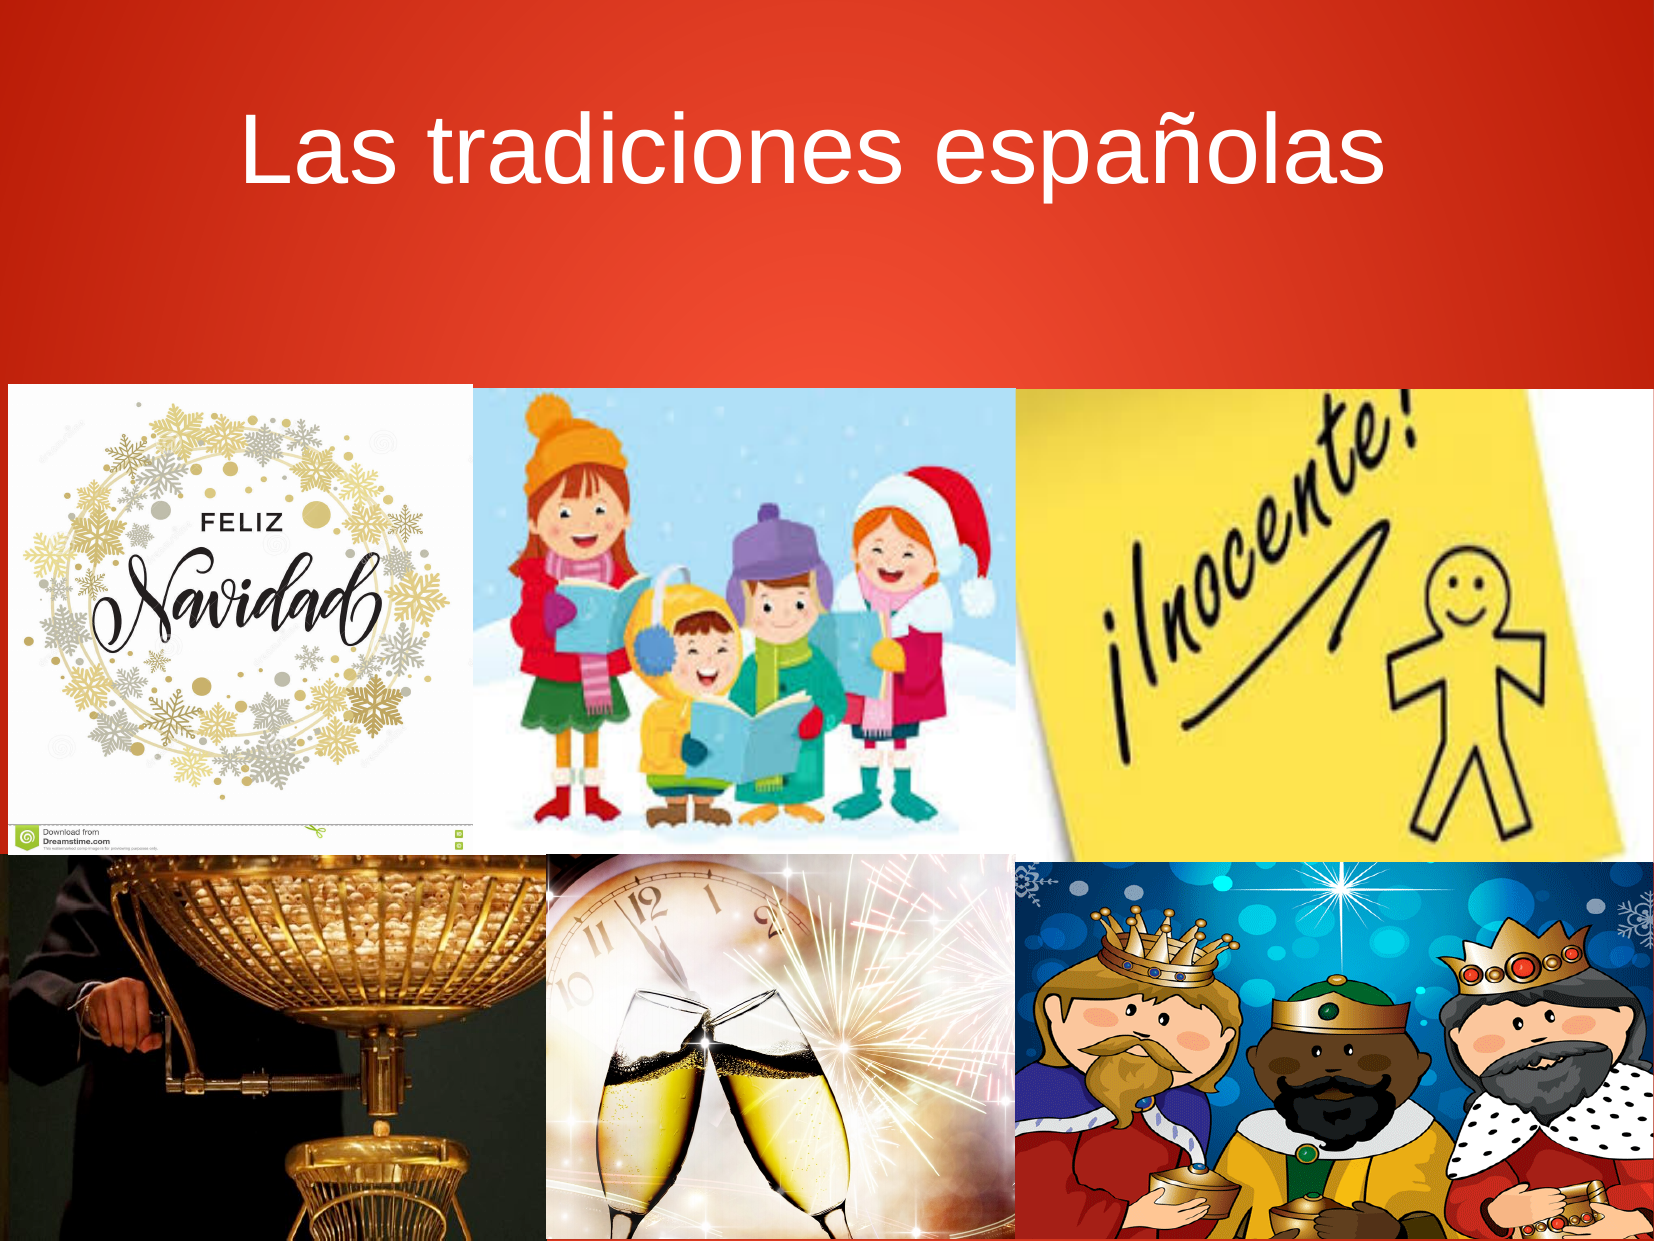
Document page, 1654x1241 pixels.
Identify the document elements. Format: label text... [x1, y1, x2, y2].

title Las tradiciones españolas [82, 47, 1571, 252]
picture [0, 384, 1654, 1241]
